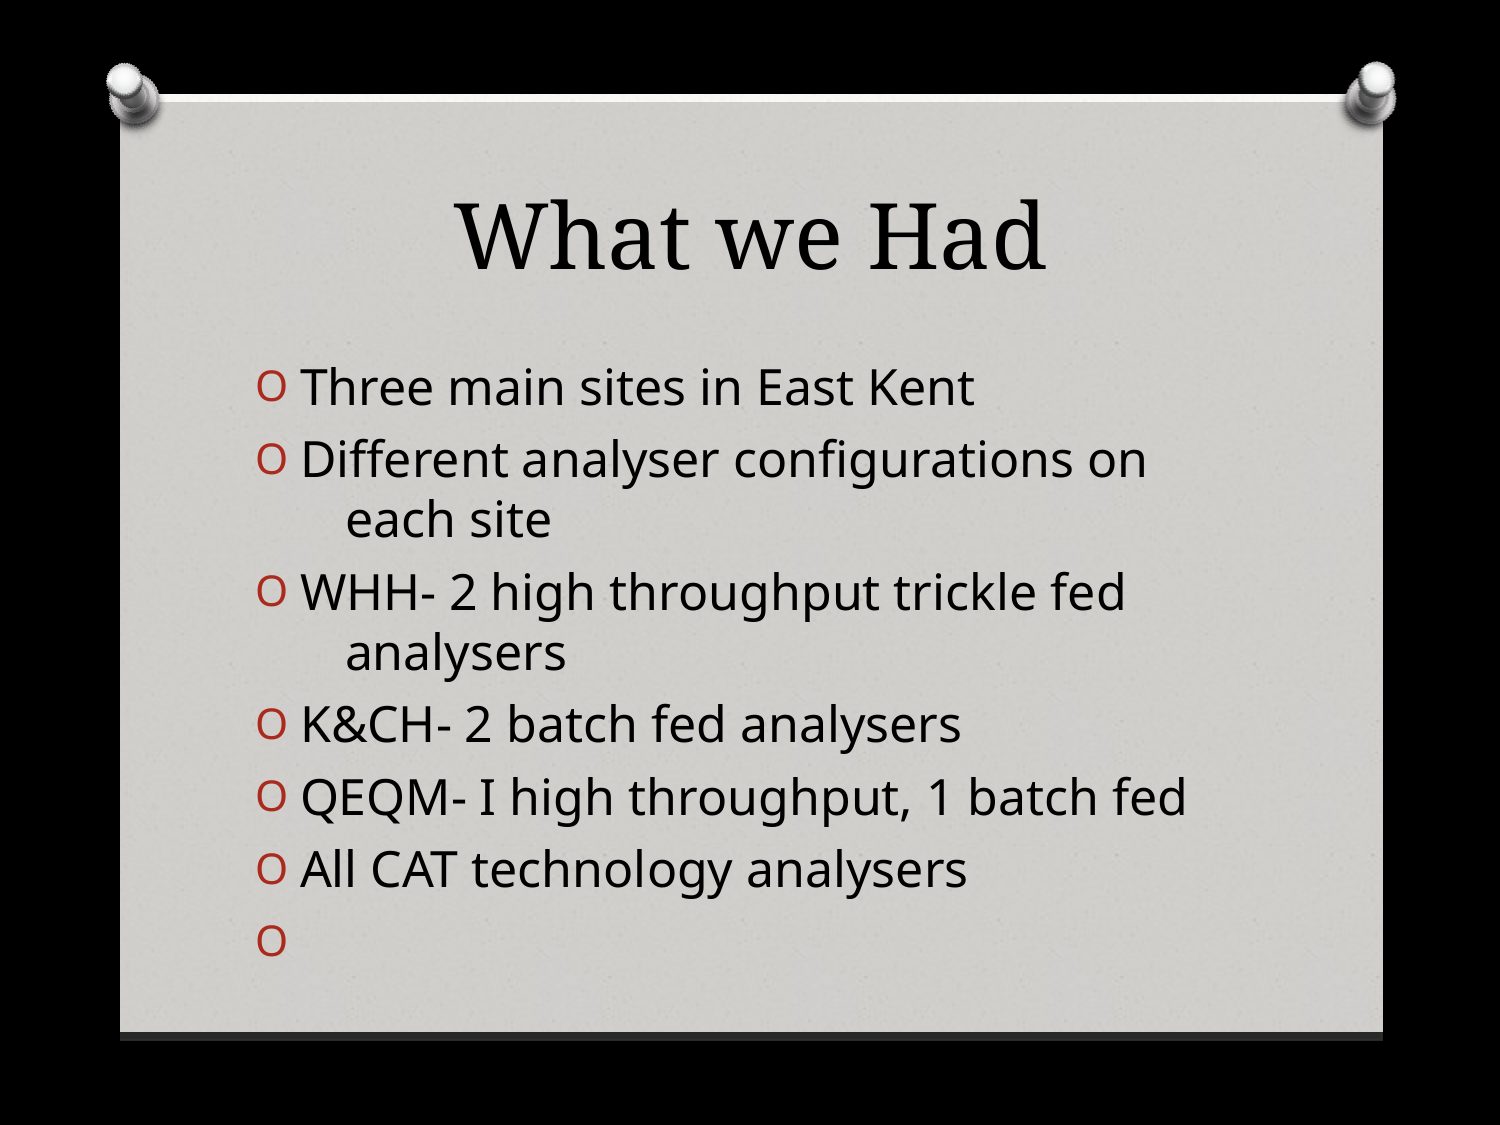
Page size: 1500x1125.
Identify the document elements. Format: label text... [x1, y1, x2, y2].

list Three main sites in East Kent Different analyser configurations on each site WHH- 2 high throughput trickle fed analysers K&CH- 2 batch fed analysers QEQM- I high throughput, 1 batch fed All CAT technology analysers [240, 347, 1257, 939]
title What we Had [179, 134, 1323, 332]
